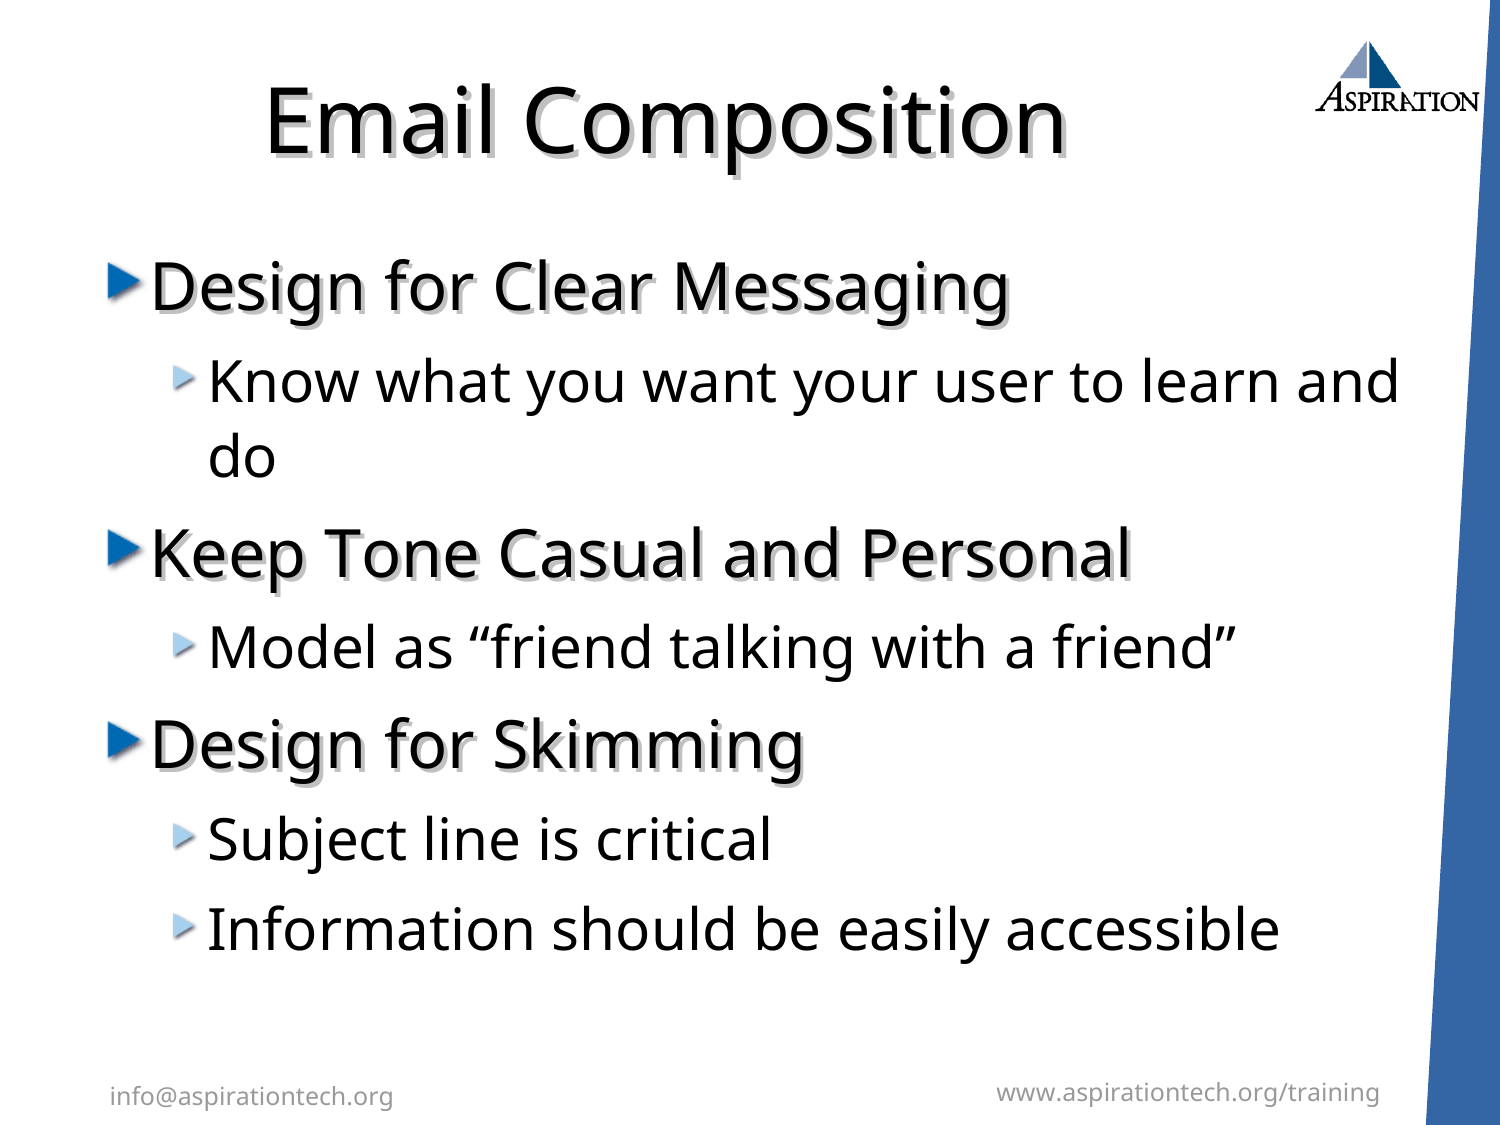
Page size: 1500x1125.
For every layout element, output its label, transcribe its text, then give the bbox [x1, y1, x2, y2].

list Design for Clear Messaging Know what you want your user to learn and do Keep Tone Casual and Personal Model as “friend talking with a friend” Design for Skimming Subject line is critical Information should be easily accessible [49, 238, 1447, 892]
picture [171, 910, 200, 944]
title Email Composition [49, 19, 1284, 206]
picture [1315, 41, 1480, 120]
